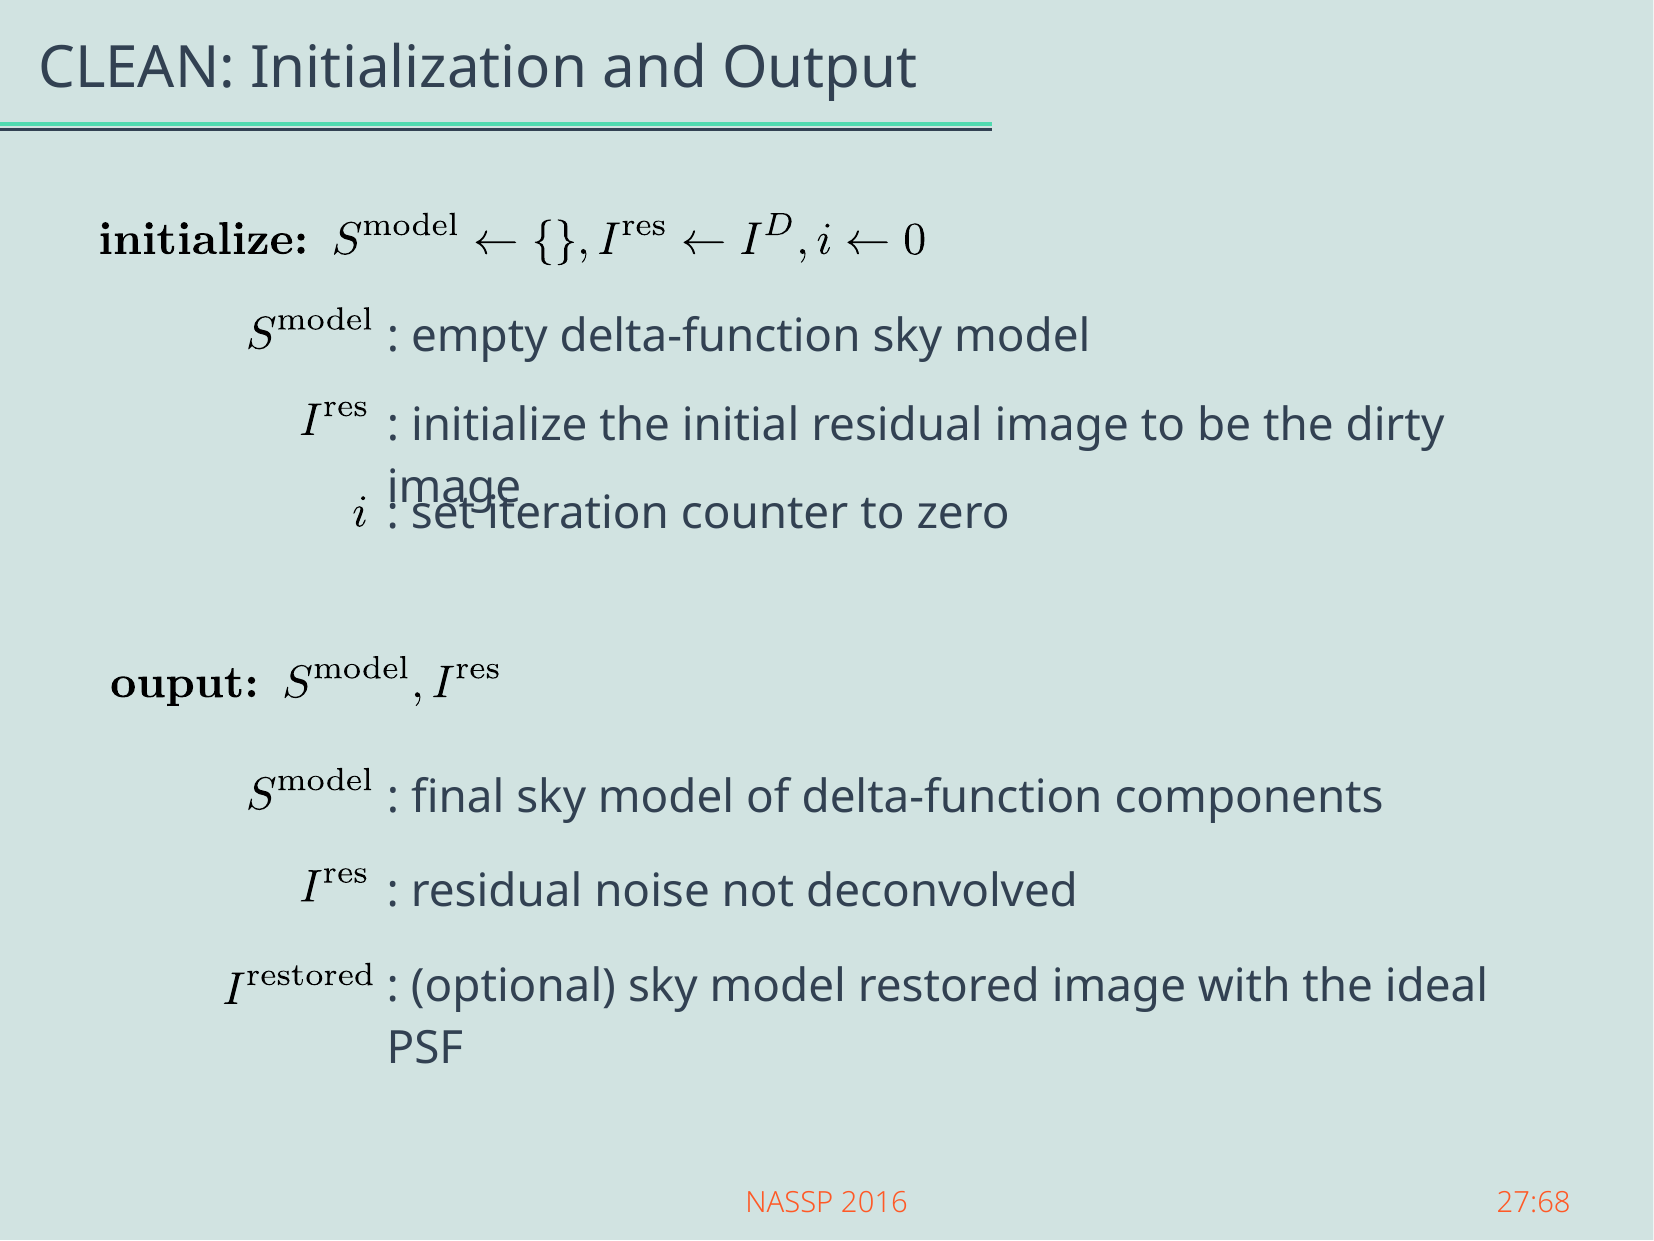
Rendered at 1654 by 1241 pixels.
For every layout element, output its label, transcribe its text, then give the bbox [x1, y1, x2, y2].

text_box : residual noise not deconvolved [371, 850, 1518, 921]
text_box : set iteration counter to zero [371, 472, 1518, 543]
text_box : initialize the initial residual image to be the dirty image [372, 383, 1518, 454]
text_box [352, 496, 368, 527]
text_box : empty delta-function sky model [372, 295, 1518, 366]
text_box : final sky model of delta-function components [372, 755, 1518, 826]
text_box : (optional) sky model restored image with the ideal PSF [371, 944, 1518, 1015]
text_box [298, 868, 368, 902]
text_box [245, 767, 373, 811]
text_box CLEAN: Initialization and Output [23, 17, 1241, 103]
text_box [299, 401, 368, 435]
text_box [245, 307, 373, 350]
text_box [110, 655, 501, 707]
text_box [222, 962, 375, 1004]
text_box [98, 212, 927, 266]
